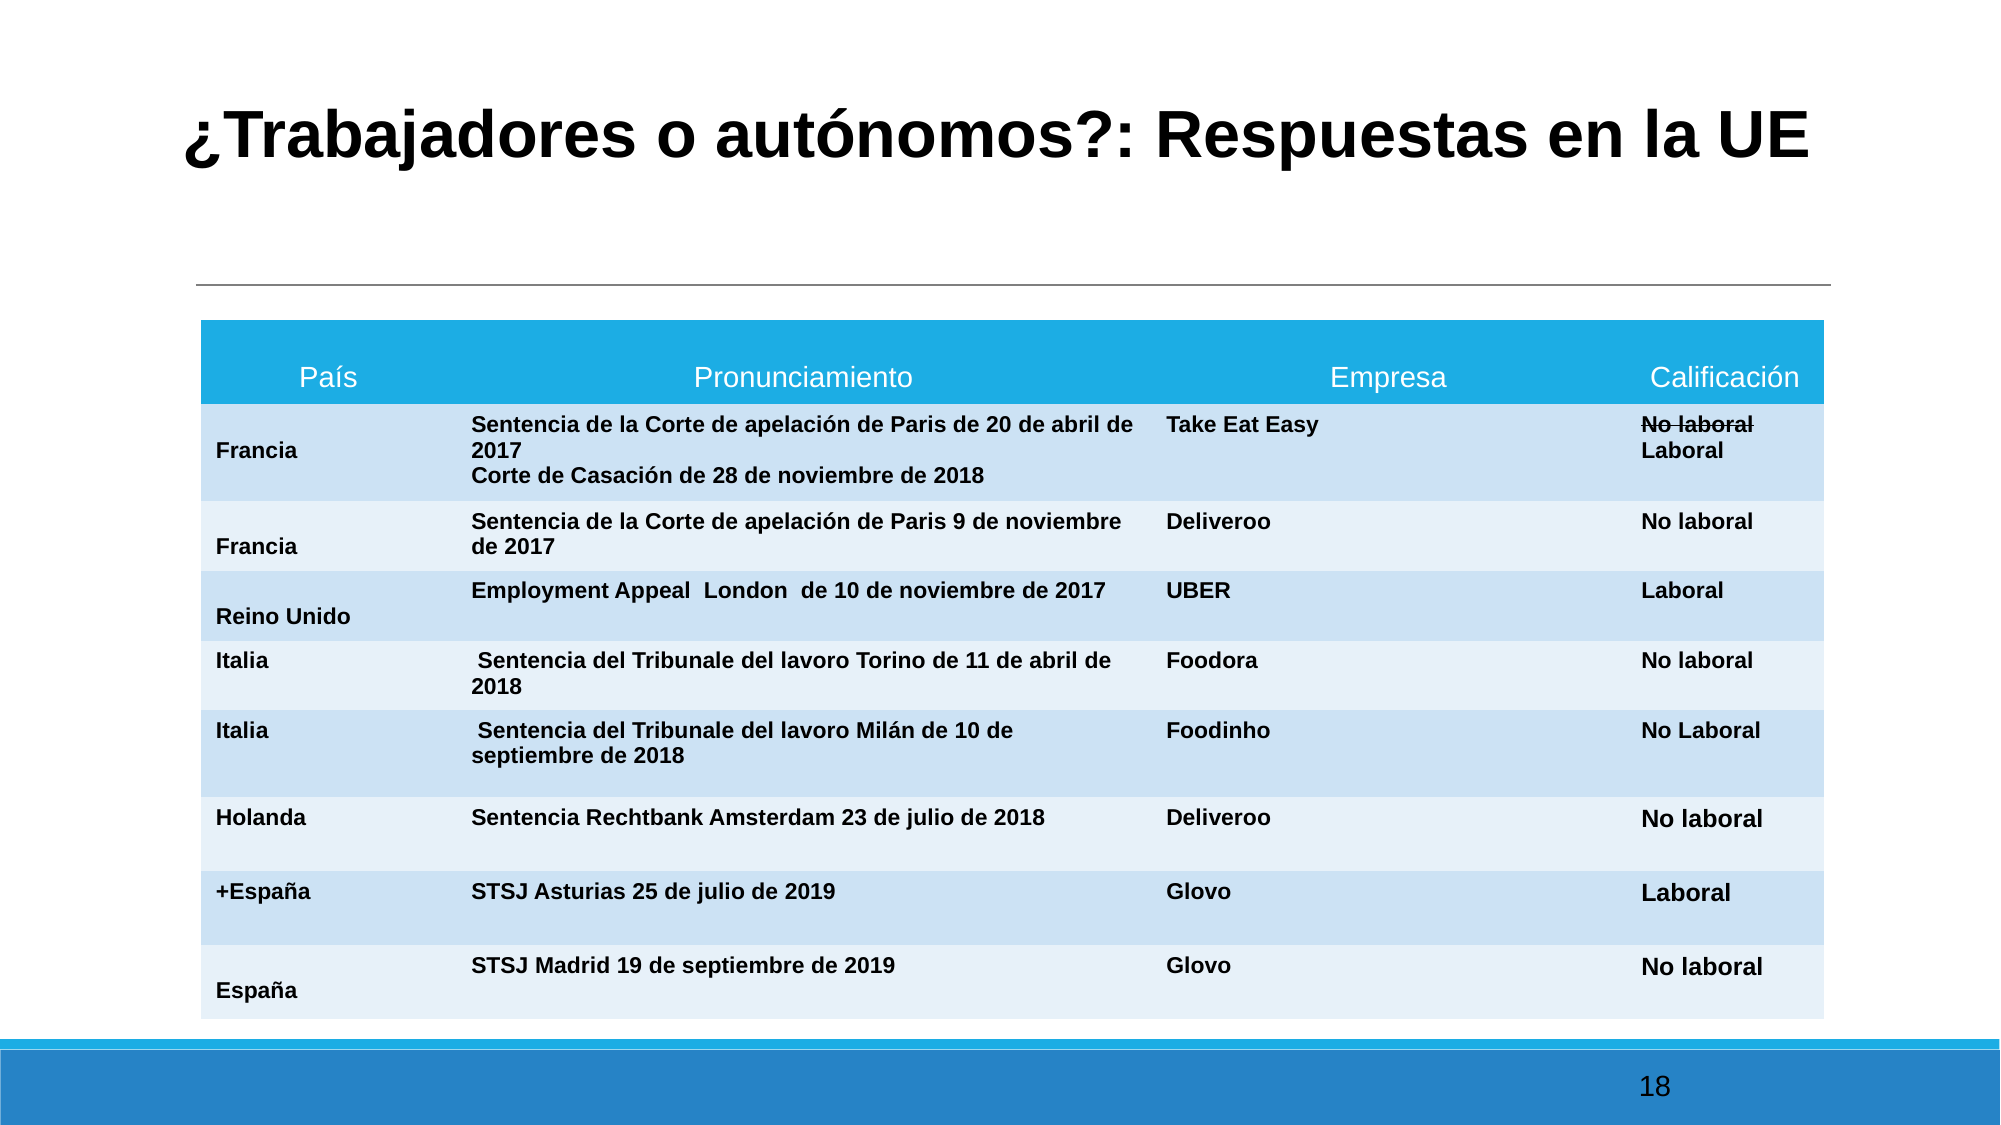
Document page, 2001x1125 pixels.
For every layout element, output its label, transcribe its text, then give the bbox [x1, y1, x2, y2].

table_cell Sentencia del Tribunale del lavoro Torino de 11 de abril de 2018 [456, 641, 1151, 710]
table_cell Sentencia de la Corte de apelación de Paris de 20 de abril de 2017 Corte de Casación de 28 de noviembre de 2018 [456, 404, 1151, 501]
table_cell Employment Appeal London de 10 de noviembre de 2017 [456, 571, 1151, 641]
table_cell Holanda [201, 797, 456, 871]
table_cell Italia [201, 710, 456, 797]
table_cell No laboral [1626, 945, 1824, 1019]
table_header Pronunciamiento [456, 320, 1151, 404]
table_cell No laboral [1626, 797, 1824, 871]
table_cell Laboral [1626, 871, 1824, 945]
table_cell No laboral [1626, 501, 1824, 571]
table_cell Reino Unido [201, 571, 456, 641]
table_cell Glovo [1151, 871, 1626, 945]
table_cell Francia [201, 501, 456, 571]
slide_number <número> [1624, 1059, 1840, 1120]
table_cell Foodinho [1151, 710, 1626, 797]
table_header País [201, 320, 456, 404]
table_header Empresa [1151, 320, 1626, 404]
table_cell Sentencia de la Corte de apelación de Paris 9 de noviembre de 2017 [456, 501, 1151, 571]
table_cell Francia [201, 404, 456, 501]
table_cell Deliveroo [1151, 501, 1626, 571]
table_cell UBER [1151, 571, 1626, 641]
table_cell No Laboral [1626, 710, 1824, 797]
table_cell España [201, 945, 456, 1019]
table_header Calificación [1626, 320, 1824, 404]
table_cell Laboral [1626, 571, 1824, 641]
table_cell STSJ Madrid 19 de septiembre de 2019 [456, 945, 1151, 1019]
table_cell Deliveroo [1151, 797, 1626, 871]
table_cell Sentencia Rechtbank Amsterdam 23 de julio de 2018 [456, 797, 1151, 871]
table_cell Foodora [1151, 641, 1626, 710]
table_cell Italia [201, 641, 456, 710]
table_cell STSJ Asturias 25 de julio de 2019 [456, 871, 1151, 945]
table_cell Sentencia del Tribunale del lavoro Milán de 10 de septiembre de 2018 [456, 710, 1151, 797]
table_cell No laboral [1626, 641, 1824, 710]
table_cell Glovo [1151, 945, 1626, 1019]
table_cell Take Eat Easy [1151, 404, 1626, 501]
table_cell +España [201, 871, 456, 945]
table_cell No laboral Laboral [1626, 404, 1824, 501]
title ¿Trabajadores o autónomos?: Respuestas en la UE [167, 83, 1857, 250]
